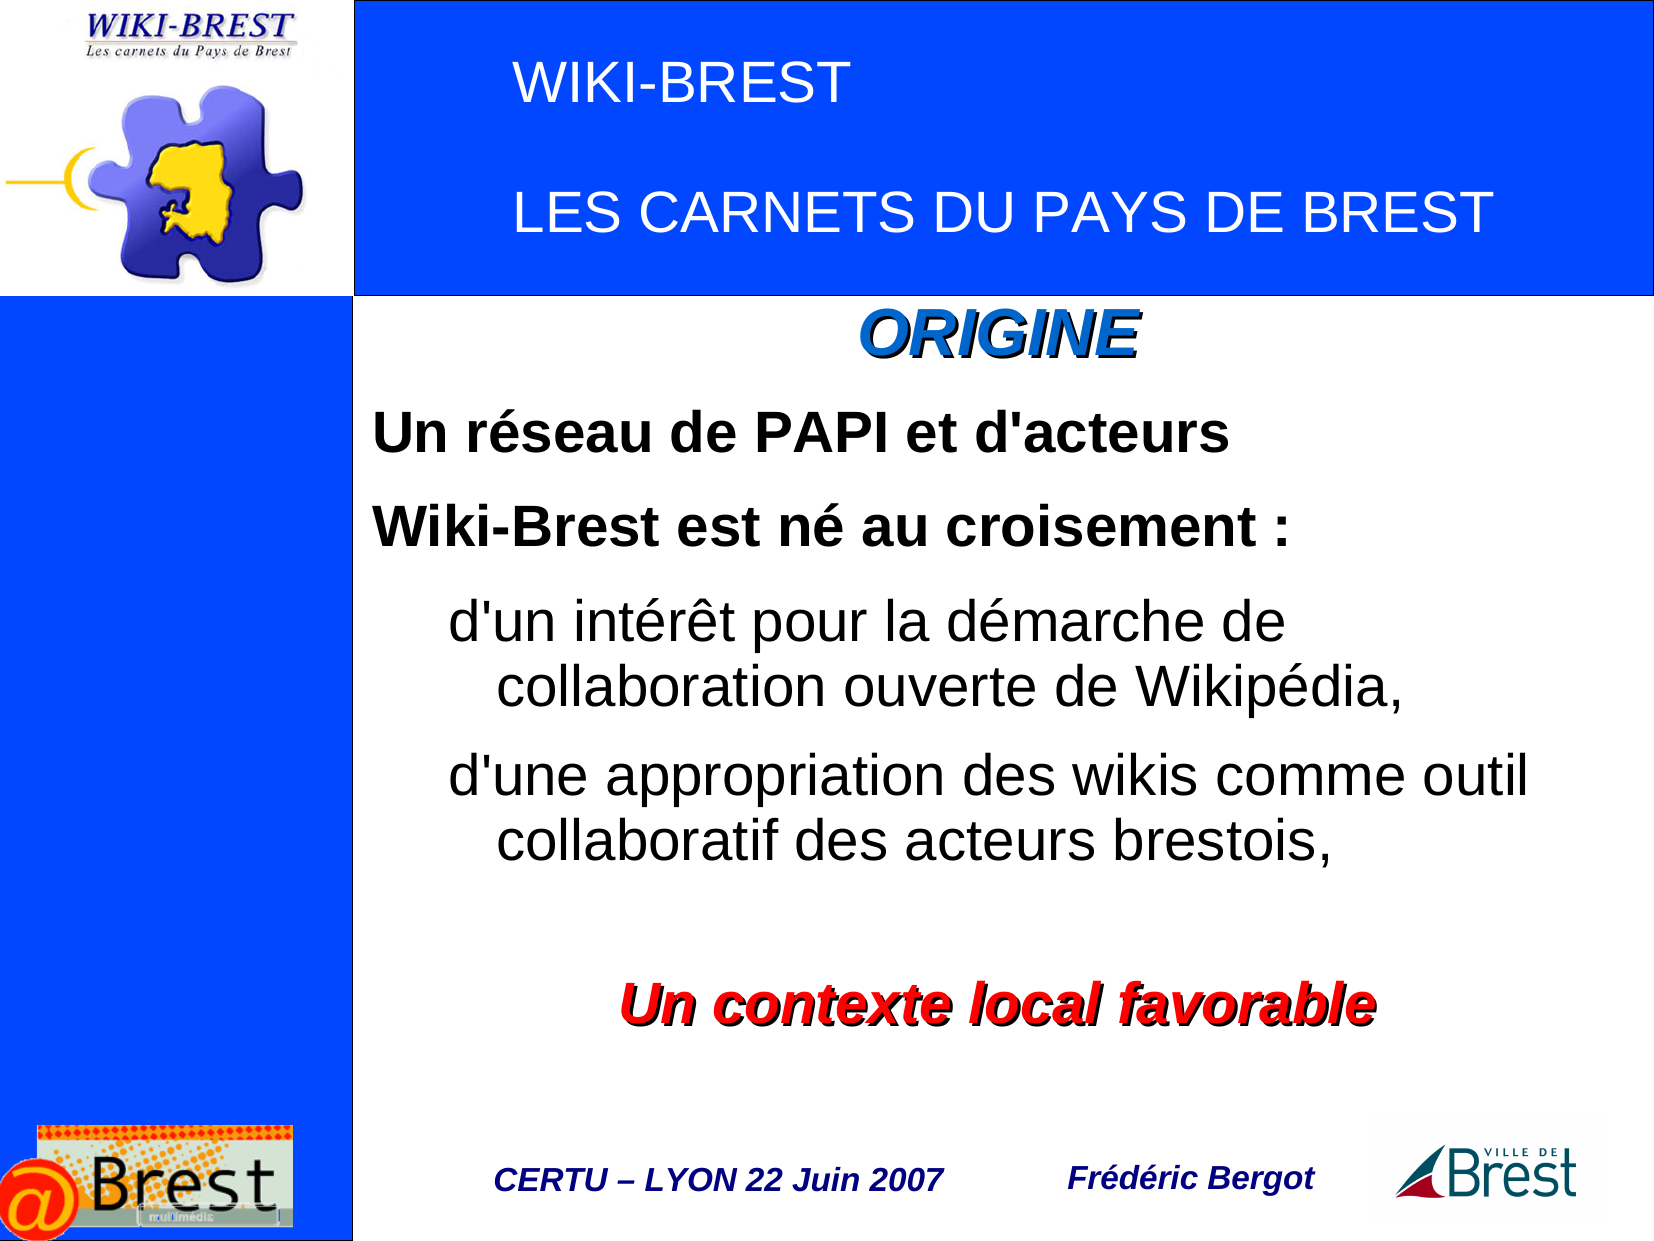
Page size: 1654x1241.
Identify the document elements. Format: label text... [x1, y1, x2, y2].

picture [1367, 1116, 1604, 1226]
list ORIGINE Un réseau de PAPI et d'acteurs Wiki-Brest est né au croisement : d'un intérêt pour la démarche de collaboration ouverte de Wikipédia, d'une appropriation des wikis comme outil collaboratif des acteurs brestois, Un contexte local favorable [354, 295, 1625, 1080]
picture [0, 0, 354, 296]
picture [0, 1125, 293, 1241]
